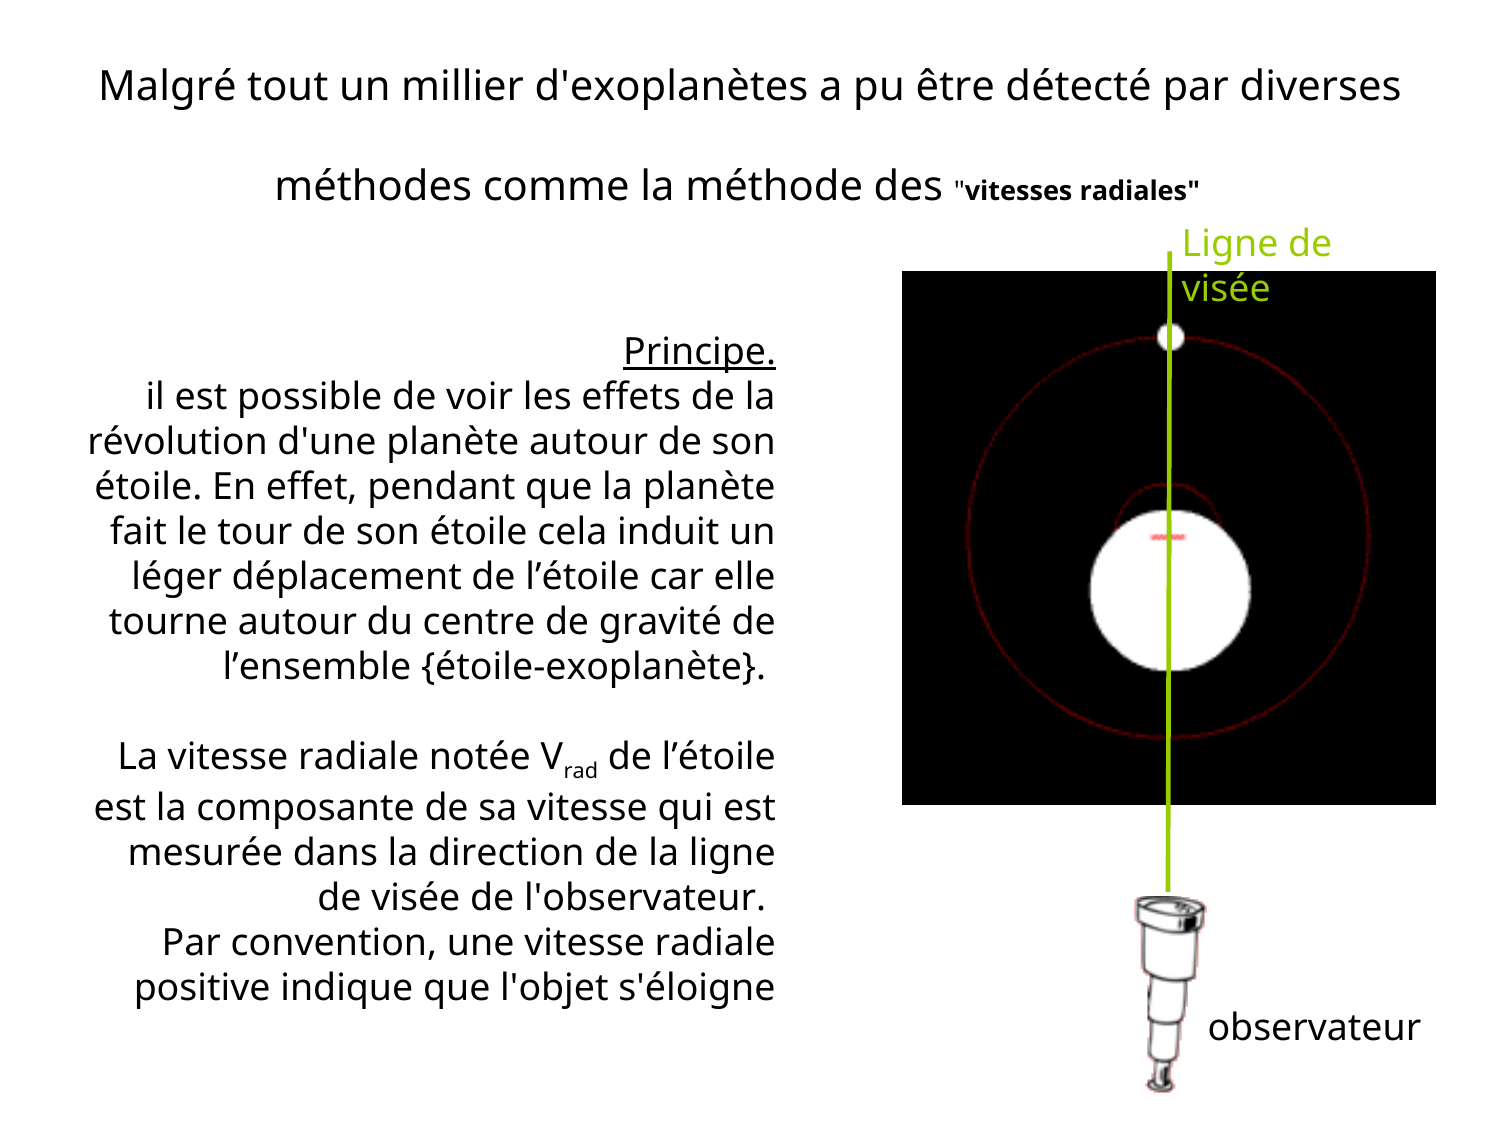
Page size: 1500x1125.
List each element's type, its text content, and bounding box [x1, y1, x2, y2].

title Malgré tout un millier d'exoplanètes a pu être détecté par diverses méthodes comme la méthode des "vitesses radiales" [75, 45, 1426, 233]
picture [902, 271, 1167, 805]
picture [1125, 896, 1209, 1095]
picture [1171, 318, 1436, 805]
text_box Ligne de visée [1166, 211, 1446, 318]
text_box Principe. il est possible de voir les effets de la révolution d'une planète autour de son étoile. En effet, pendant que la planète fait le tour de son étoile cela induit un léger déplacement de l’étoile car elle tourne autour du centre de gravité de l’ensemble {étoile-exoplanète}. La vitesse radiale notée Vrad de l’étoile est la composante de sa vitesse qui est mesurée dans la direction de la ligne de visée de l'observateur. Par convention, une vitesse radiale positive indique que l'objet s'éloigne [60, 273, 792, 1016]
text_box observateur [1192, 995, 1441, 1056]
